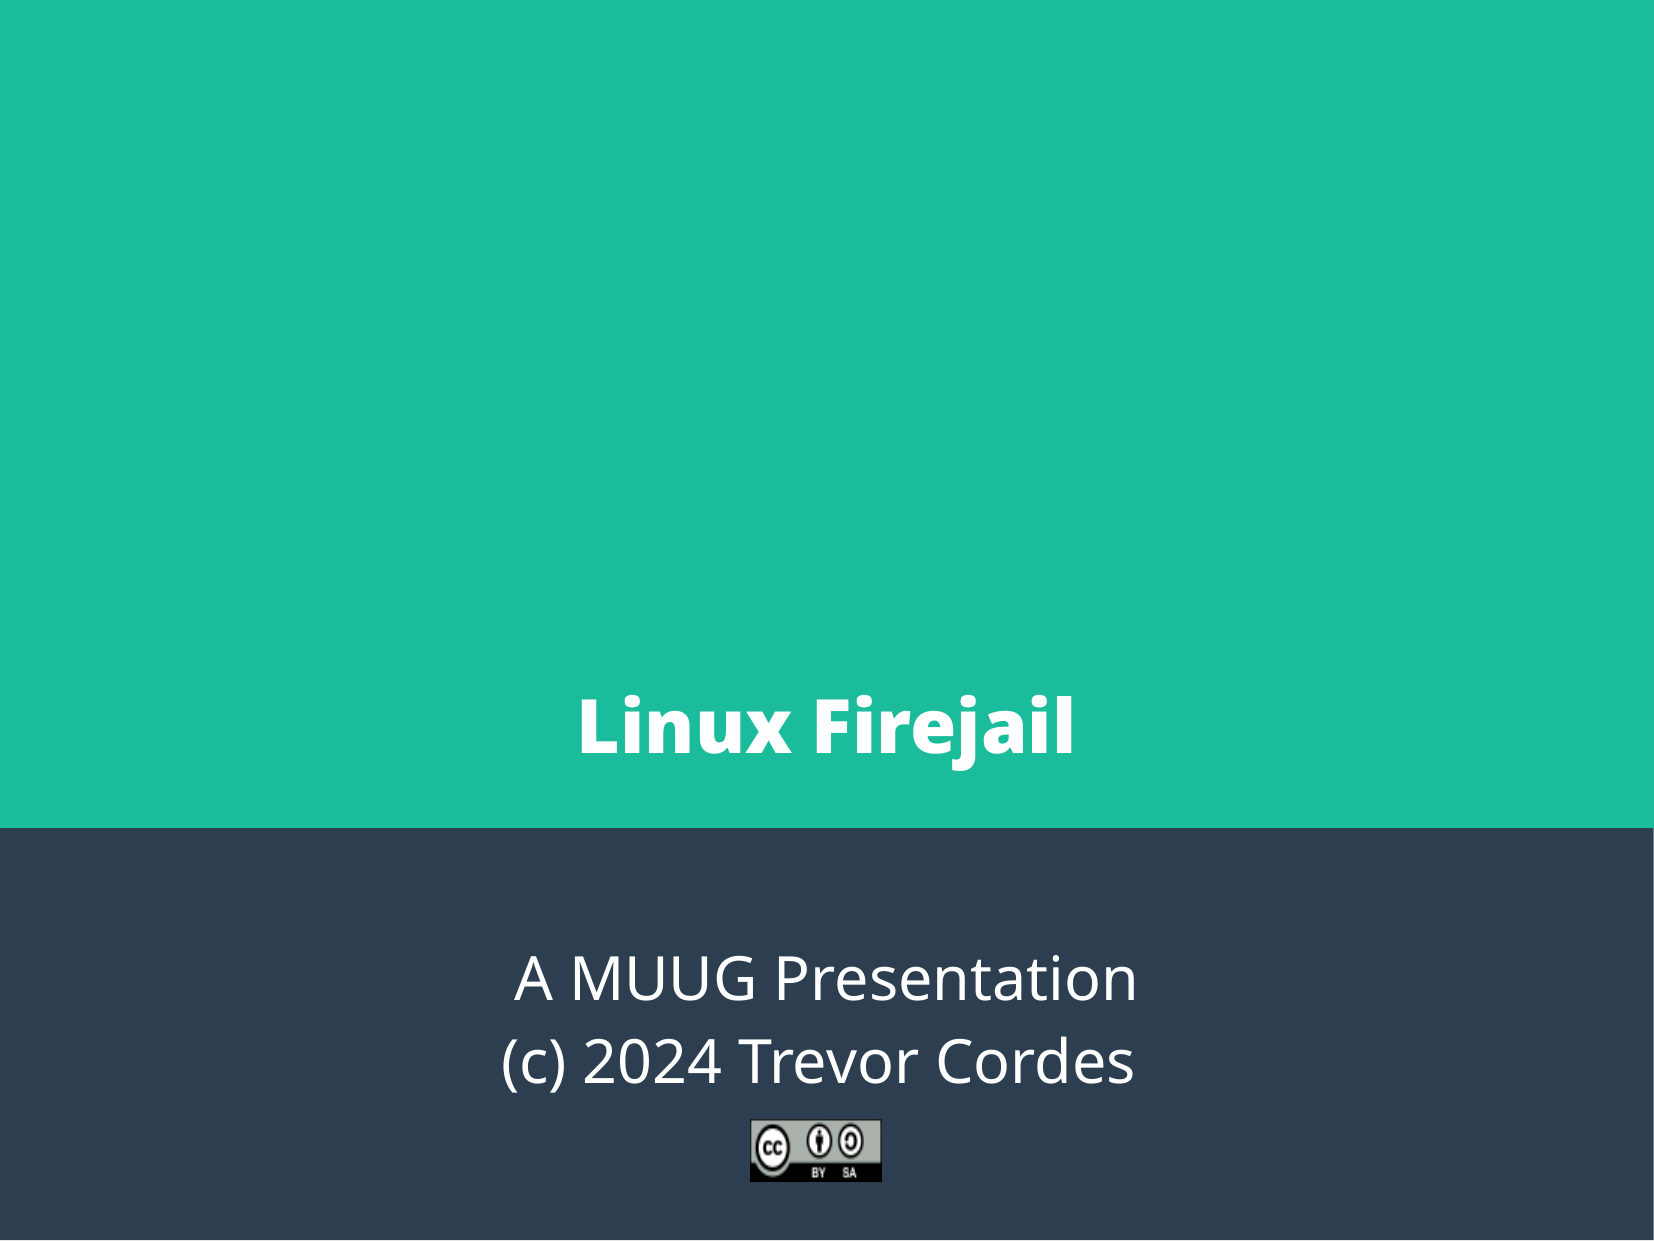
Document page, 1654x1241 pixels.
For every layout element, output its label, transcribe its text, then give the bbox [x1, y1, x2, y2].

subtitle A MUUG Presentation (c) 2024 Trevor Cordes [59, 856, 1595, 1182]
title Linux Firejail [59, 596, 1595, 801]
picture [750, 1119, 882, 1182]
